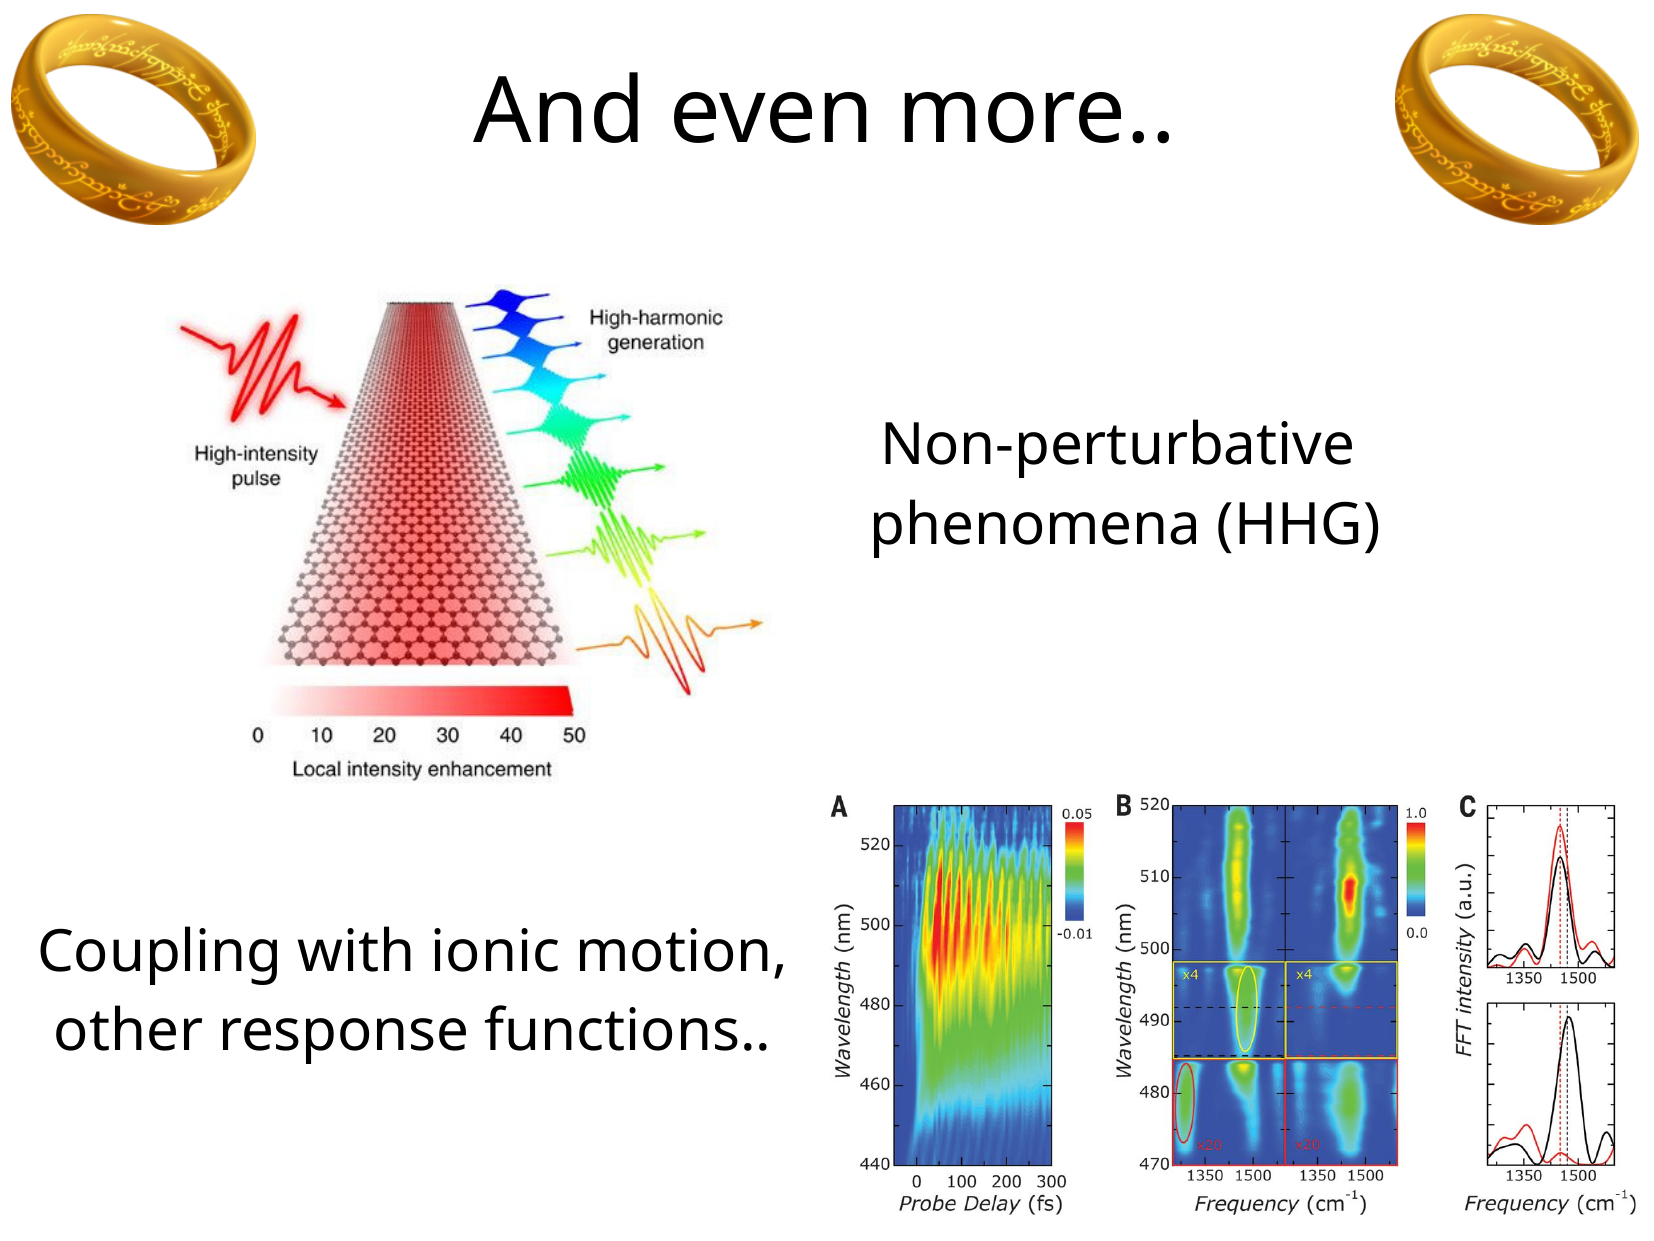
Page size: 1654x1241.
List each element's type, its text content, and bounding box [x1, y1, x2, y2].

title Non-perturbative phenomena (HHG) [585, 393, 1654, 570]
picture [830, 794, 1636, 1216]
title Coupling with ionic motion, other response functions.. [30, 886, 796, 1090]
picture [1395, 14, 1639, 226]
picture [11, 14, 256, 226]
title And even more.. [285, 18, 1366, 196]
picture [165, 284, 781, 798]
